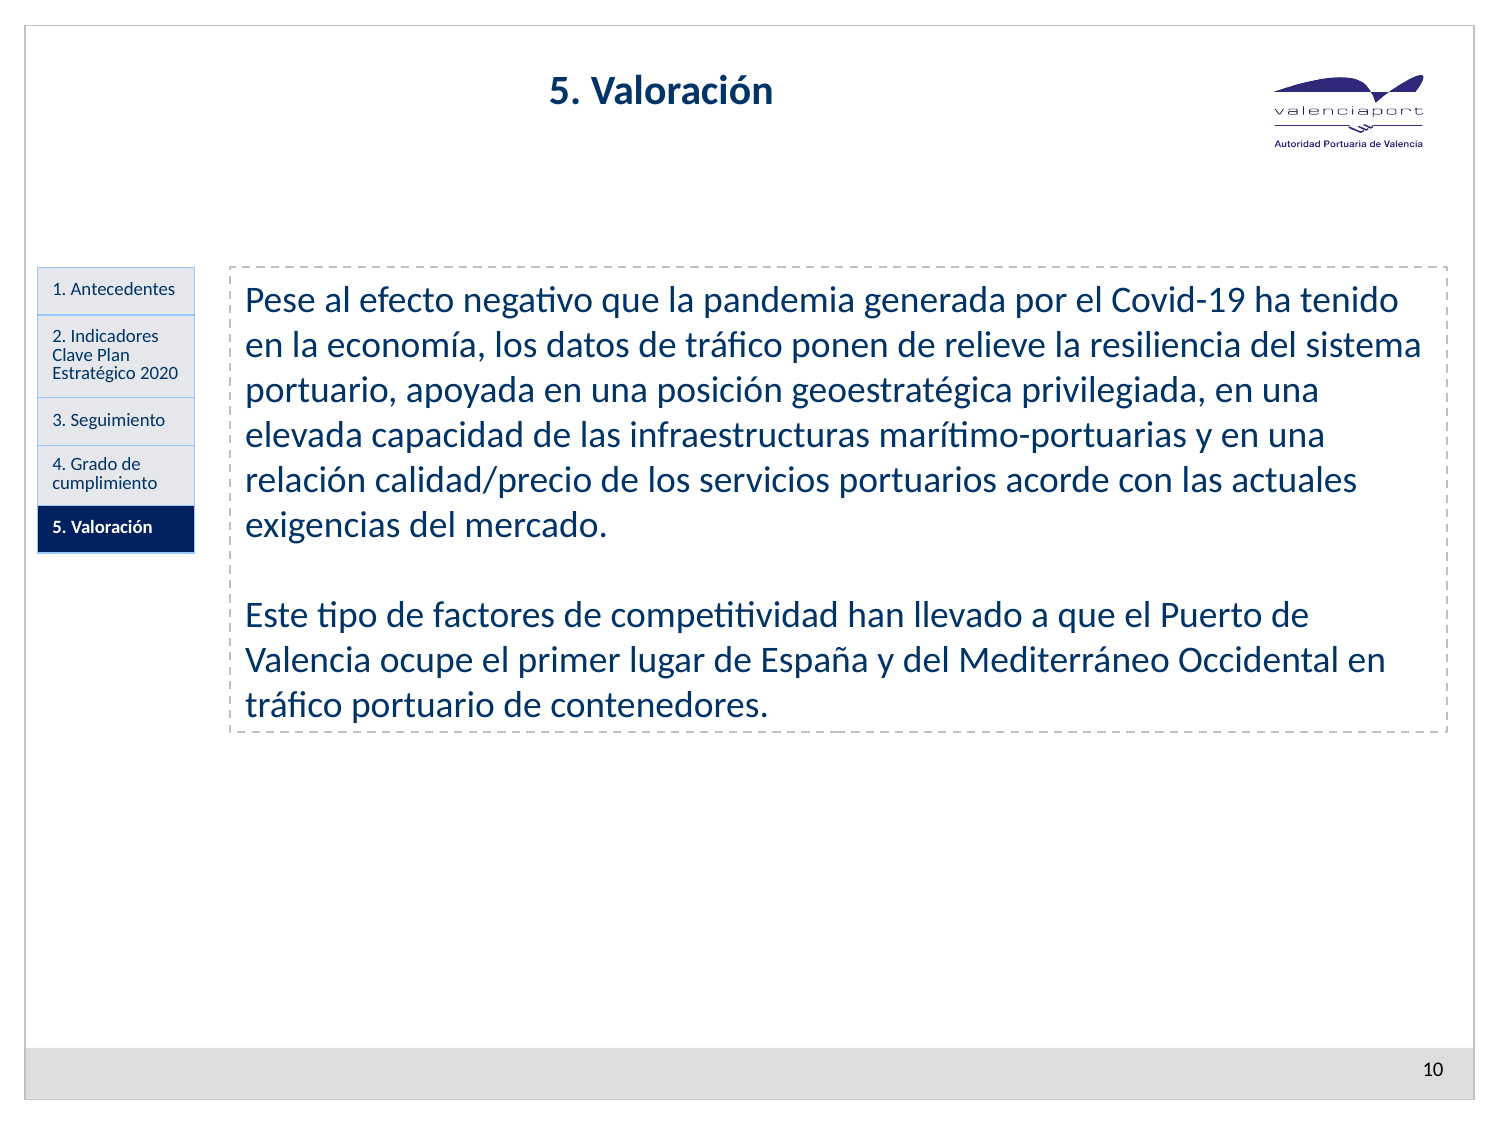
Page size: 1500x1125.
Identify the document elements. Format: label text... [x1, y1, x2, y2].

table_cell 4. Grado de cumplimiento [38, 446, 194, 505]
table_cell 3. Seguimiento [38, 398, 194, 445]
table_cell 5. Valoración [38, 506, 194, 552]
table_header 1. Antecedentes [38, 268, 194, 314]
table_cell 2. Indicadores Clave Plan Estratégico 2020 [38, 316, 194, 397]
title 5. Valoración [41, 42, 1282, 123]
slide_number <number> [1395, 1035, 1471, 1108]
picture [1259, 67, 1447, 153]
text_box Pese al efecto negativo que la pandemia generada por el Covid-19 ha tenido en la economía, los datos de tráfico ponen de relieve la resiliencia del sistema portuario, apoyada en una posición geoestratégica privilegiada, en una elevada capacidad de las infraestructuras marítimo-portuarias y en una relación calidad/precio de los servicios portuarios acorde con las actuales exigencias del mercado. Este tipo de factores de competitividad han llevado a que el Puerto de Valencia ocupe el primer lugar de España y del Mediterráneo Occidental en tráfico portuario de contenedores. [230, 267, 1447, 733]
